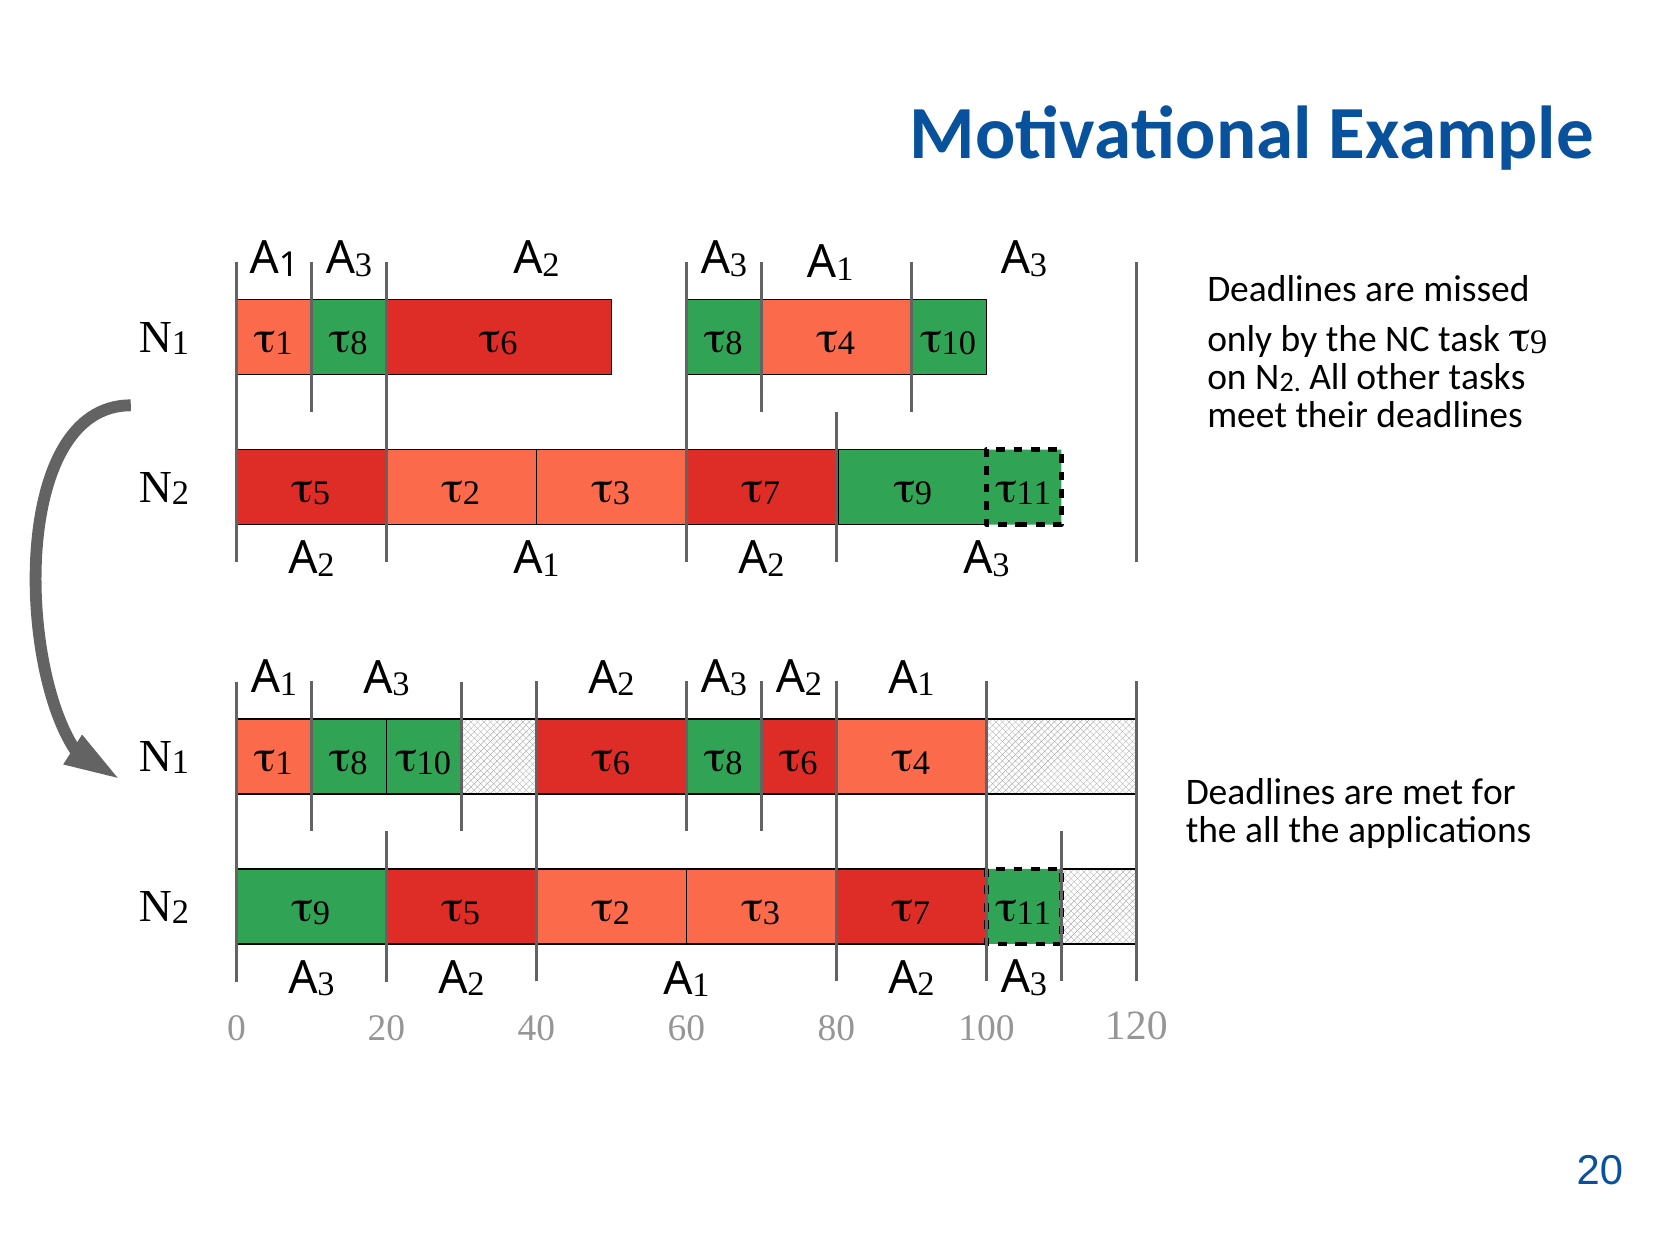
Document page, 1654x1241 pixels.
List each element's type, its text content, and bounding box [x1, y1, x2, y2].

text_box τ5 [238, 449, 385, 524]
text_box N2 [124, 871, 235, 941]
text_box τ4 [838, 718, 985, 794]
text_box τ9 [238, 868, 385, 944]
text_box 20 [348, 999, 424, 1052]
text_box τ6 [388, 299, 612, 375]
text_box τ11 [988, 868, 1060, 944]
text_box τ3 [536, 449, 685, 524]
text_box τ10 [913, 299, 987, 375]
text_box A3 [836, 524, 1137, 584]
text_box A2 [236, 524, 387, 584]
text_box A2 [837, 944, 986, 1003]
text_box τ4 [763, 299, 910, 375]
text_box τ3 [686, 868, 835, 943]
text_box τ5 [388, 868, 535, 944]
text_box N1 [124, 722, 235, 792]
text_box τ2 [388, 449, 536, 524]
text_box 80 [798, 1003, 874, 1052]
text_box A1 [837, 644, 987, 703]
text_box τ6 [763, 718, 835, 794]
text_box 40 [498, 1003, 574, 1052]
text_box 120 [1062, 994, 1212, 1052]
text_box A2 [761, 643, 837, 703]
text_box τ11 [986, 449, 1062, 525]
text_box A1 [387, 524, 686, 584]
text_box A2 [536, 644, 686, 703]
text_box N1 [124, 302, 235, 372]
text_box τ2 [538, 868, 686, 943]
text_box N2 [124, 452, 235, 522]
text_box τ7 [838, 868, 985, 944]
text_box τ9 [838, 449, 986, 525]
text_box A3 [986, 944, 1062, 999]
text_box A2 [387, 225, 686, 284]
text_box τ8 [688, 299, 760, 375]
text_box A3 [312, 644, 462, 703]
text_box τ7 [688, 449, 835, 524]
text_box τ8 [688, 718, 760, 794]
text_box Deadlines are missed only by the NC task τ9 on N2. All other tasks meet their deadlines [1192, 265, 1568, 481]
text_box 100 [911, 999, 1062, 1052]
text_box τ10 [386, 718, 460, 794]
text_box A3 [686, 224, 762, 284]
text_box A3 [311, 224, 387, 284]
text_box A1 [236, 225, 311, 293]
text_box A2 [387, 944, 536, 1003]
text_box [463, 718, 535, 794]
text_box A2 [686, 524, 836, 584]
text_box A1 [762, 228, 906, 288]
text_box τ6 [538, 719, 685, 795]
text_box [988, 718, 1135, 794]
text_box τ8 [313, 299, 385, 375]
text_box Deadlines are met for the all the applications [1171, 769, 1565, 876]
text_box A1 [236, 643, 312, 719]
title Motivational Example [0, 0, 1595, 178]
text_box A3 [911, 225, 1137, 284]
text_box A3 [686, 643, 761, 703]
text_box A3 [236, 944, 387, 1003]
text_box 0 [198, 999, 274, 1052]
text_box A1 [536, 943, 837, 1006]
text_box 60 [649, 1006, 725, 1052]
text_box τ1 [238, 719, 310, 795]
text_box τ1 [238, 299, 310, 375]
text_box [1063, 868, 1135, 944]
text_box τ8 [313, 718, 386, 794]
